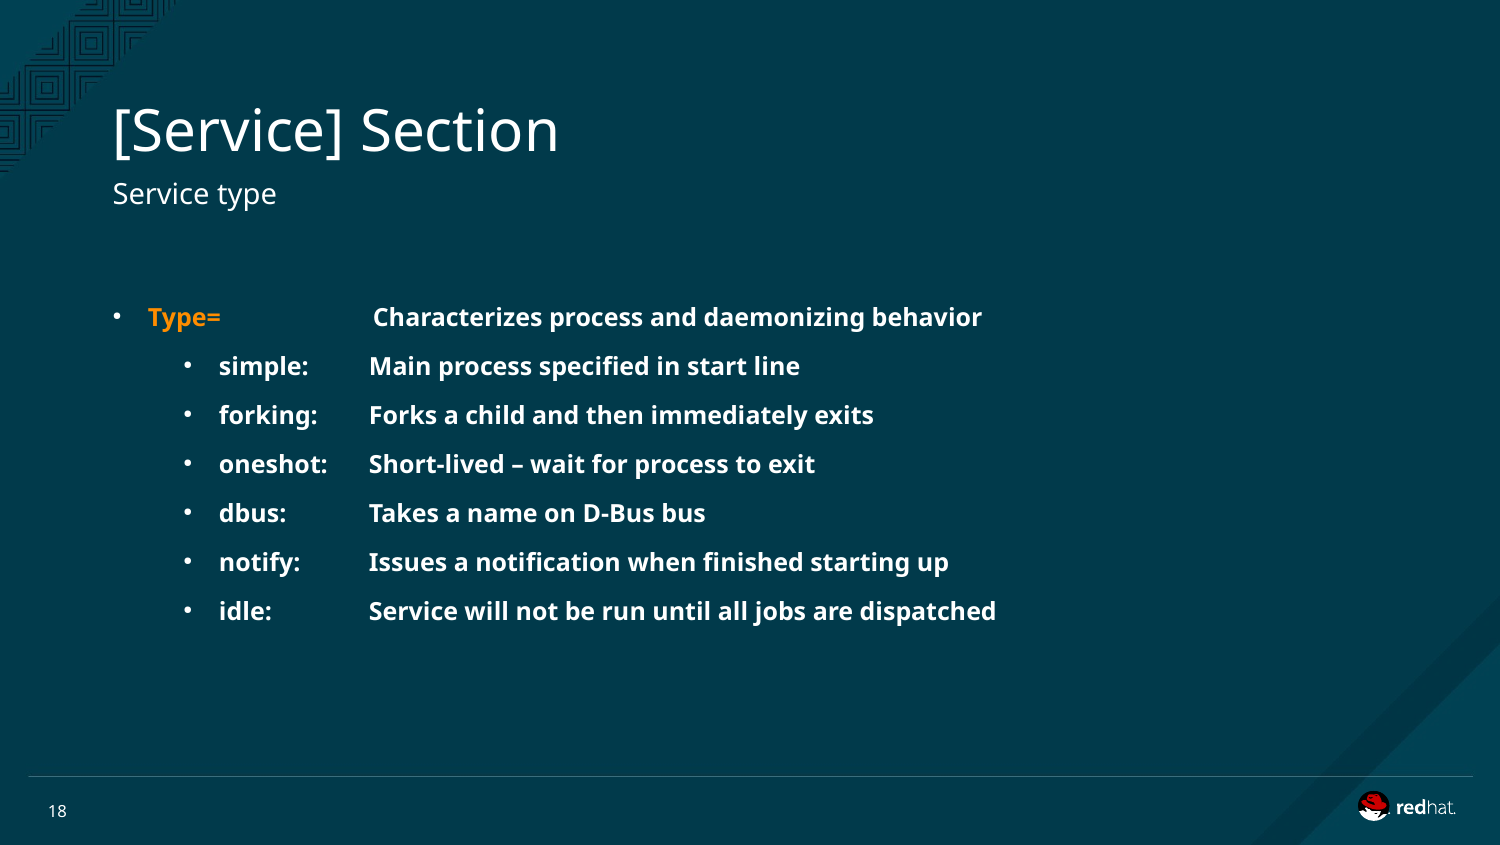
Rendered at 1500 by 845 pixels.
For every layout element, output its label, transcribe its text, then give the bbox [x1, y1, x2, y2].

subtitle Service type [112, 173, 1388, 237]
title [Service] Section [112, 0, 1388, 169]
picture [99, 38, 103, 49]
text_box Type= Characterizes process and daemonizing behavior simple: Main process specified in start line forking: Forks a child and then immediately exits oneshot: Short-lived – wait for process to exit dbus: Takes a name on D-Bus bus notify: Issues a notification when finished starting up idle: Service will not be run until all jobs are dispatched [112, 300, 956, 708]
